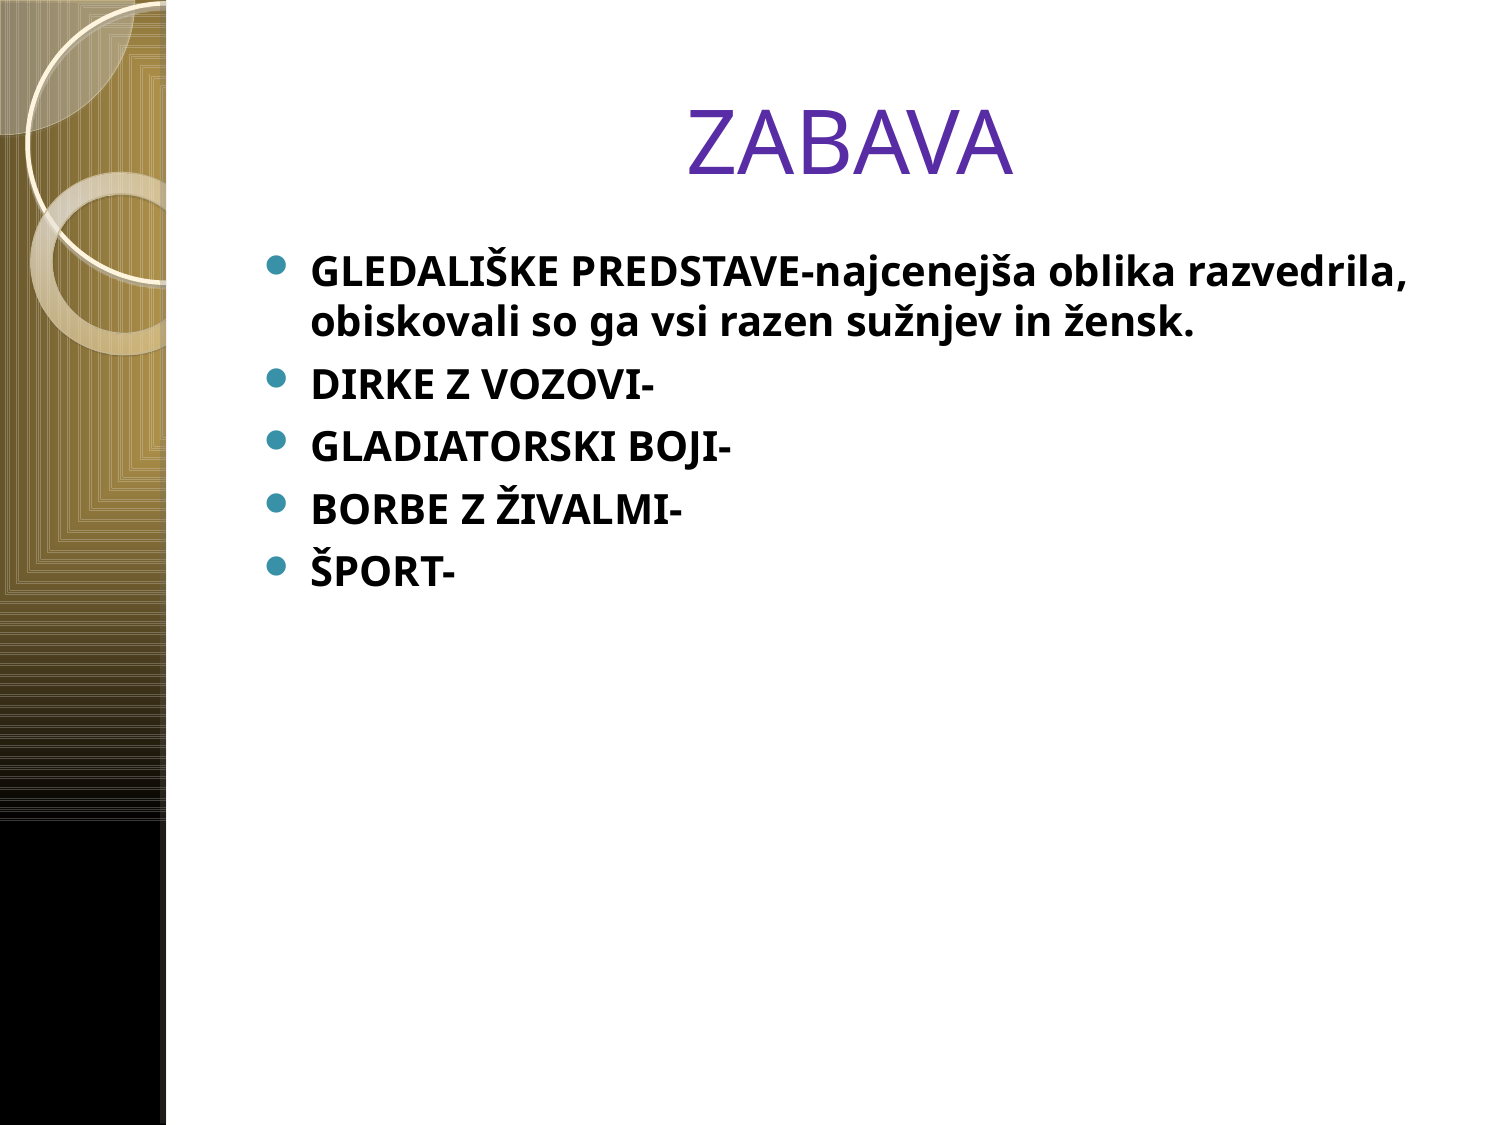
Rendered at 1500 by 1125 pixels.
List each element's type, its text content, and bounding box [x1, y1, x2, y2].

list GLEDALIŠKE PREDSTAVE-najcenejša oblika razvedrila, obiskovali so ga vsi razen sužnjev in žensk. DIRKE Z VOZOVI- GLADIATORSKI BOJI- BORBE Z ŽIVALMI- ŠPORT- [235, 237, 1466, 1025]
title ZABAVA [235, 45, 1466, 233]
